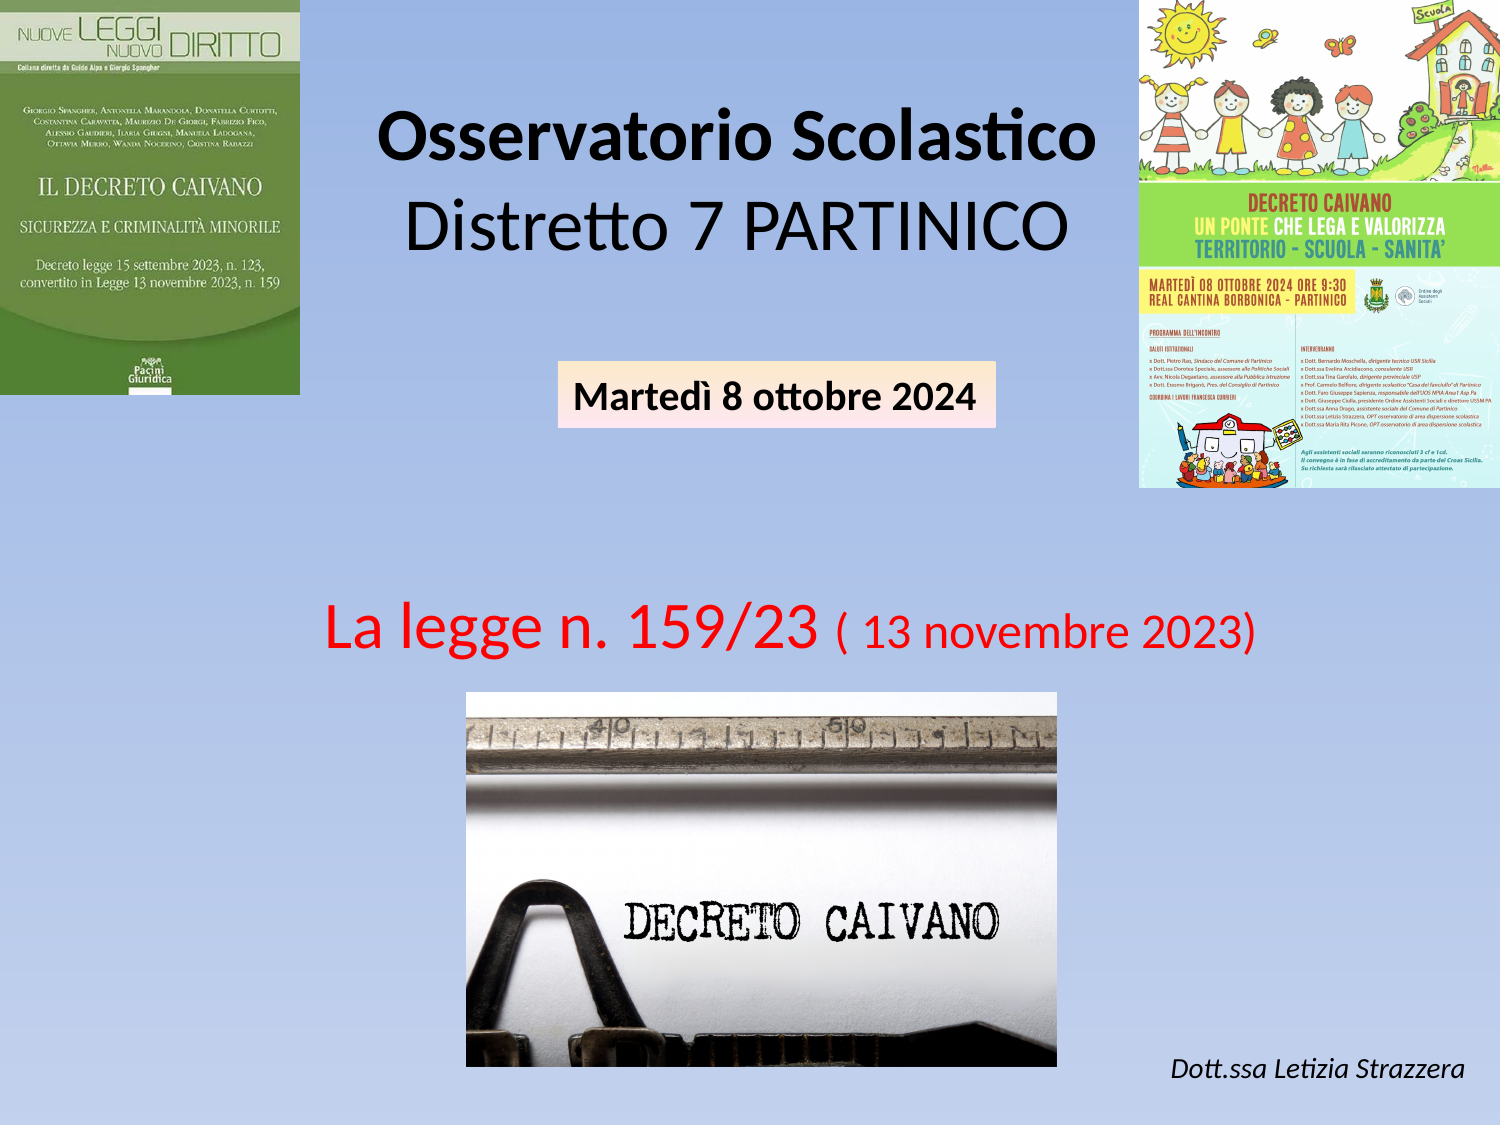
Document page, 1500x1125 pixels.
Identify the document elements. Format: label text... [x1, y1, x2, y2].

picture [466, 692, 1057, 1067]
picture [1139, 0, 1500, 488]
text_box Dott.ssa Letizia Strazzera [1155, 1041, 1485, 1092]
subtitle La legge n. 159/23 ( 13 novembre 2023) [266, 574, 1317, 849]
text_box Martedì 8 ottobre 2024 [557, 361, 996, 428]
picture [0, 0, 300, 395]
title Osservatorio Scolastico Distretto 7 PARTINICO [300, 54, 1139, 296]
